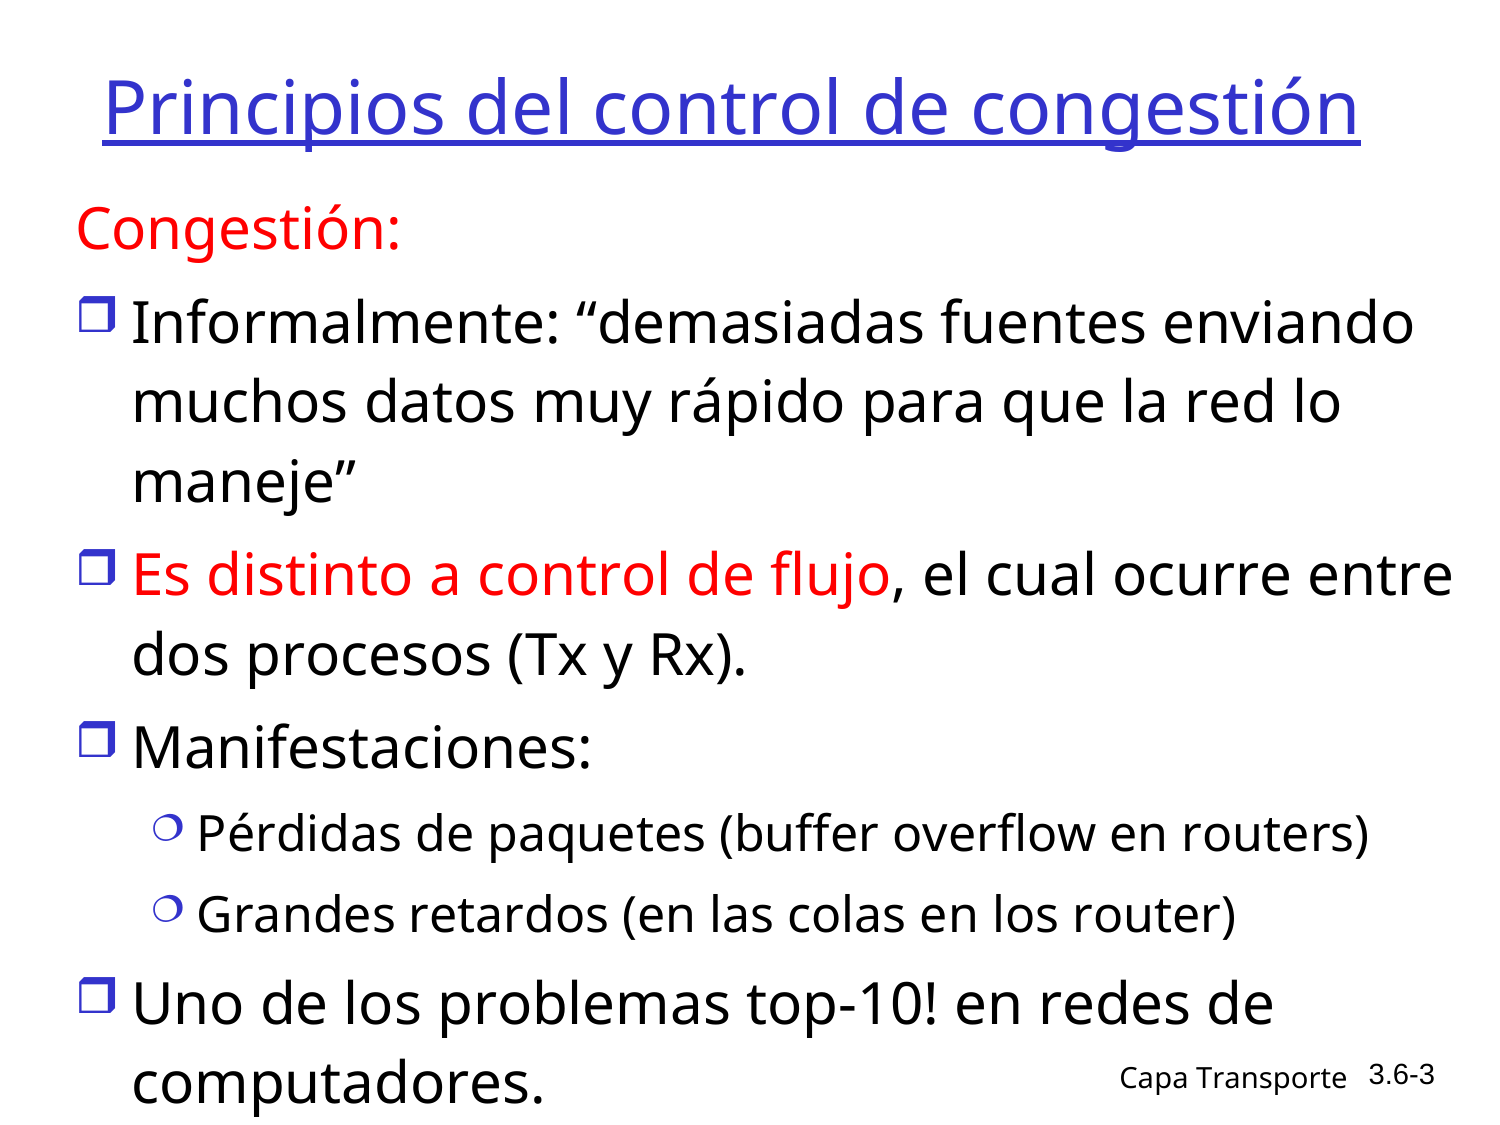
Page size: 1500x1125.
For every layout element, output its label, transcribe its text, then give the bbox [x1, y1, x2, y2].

title Principios del control de congestión [87, 23, 1463, 187]
list Congestión: Informalmente: “demasiadas fuentes enviando muchos datos muy rápido para que la red lo maneje” Es distinto a control de flujo, el cual ocurre entre dos procesos (Tx y Rx). Manifestaciones: Pérdidas de paquetes (buffer overflow en routers) Grandes retardos (en las colas en los router) Uno de los problemas top-10! en redes de computadores. [75, 187, 1463, 1013]
